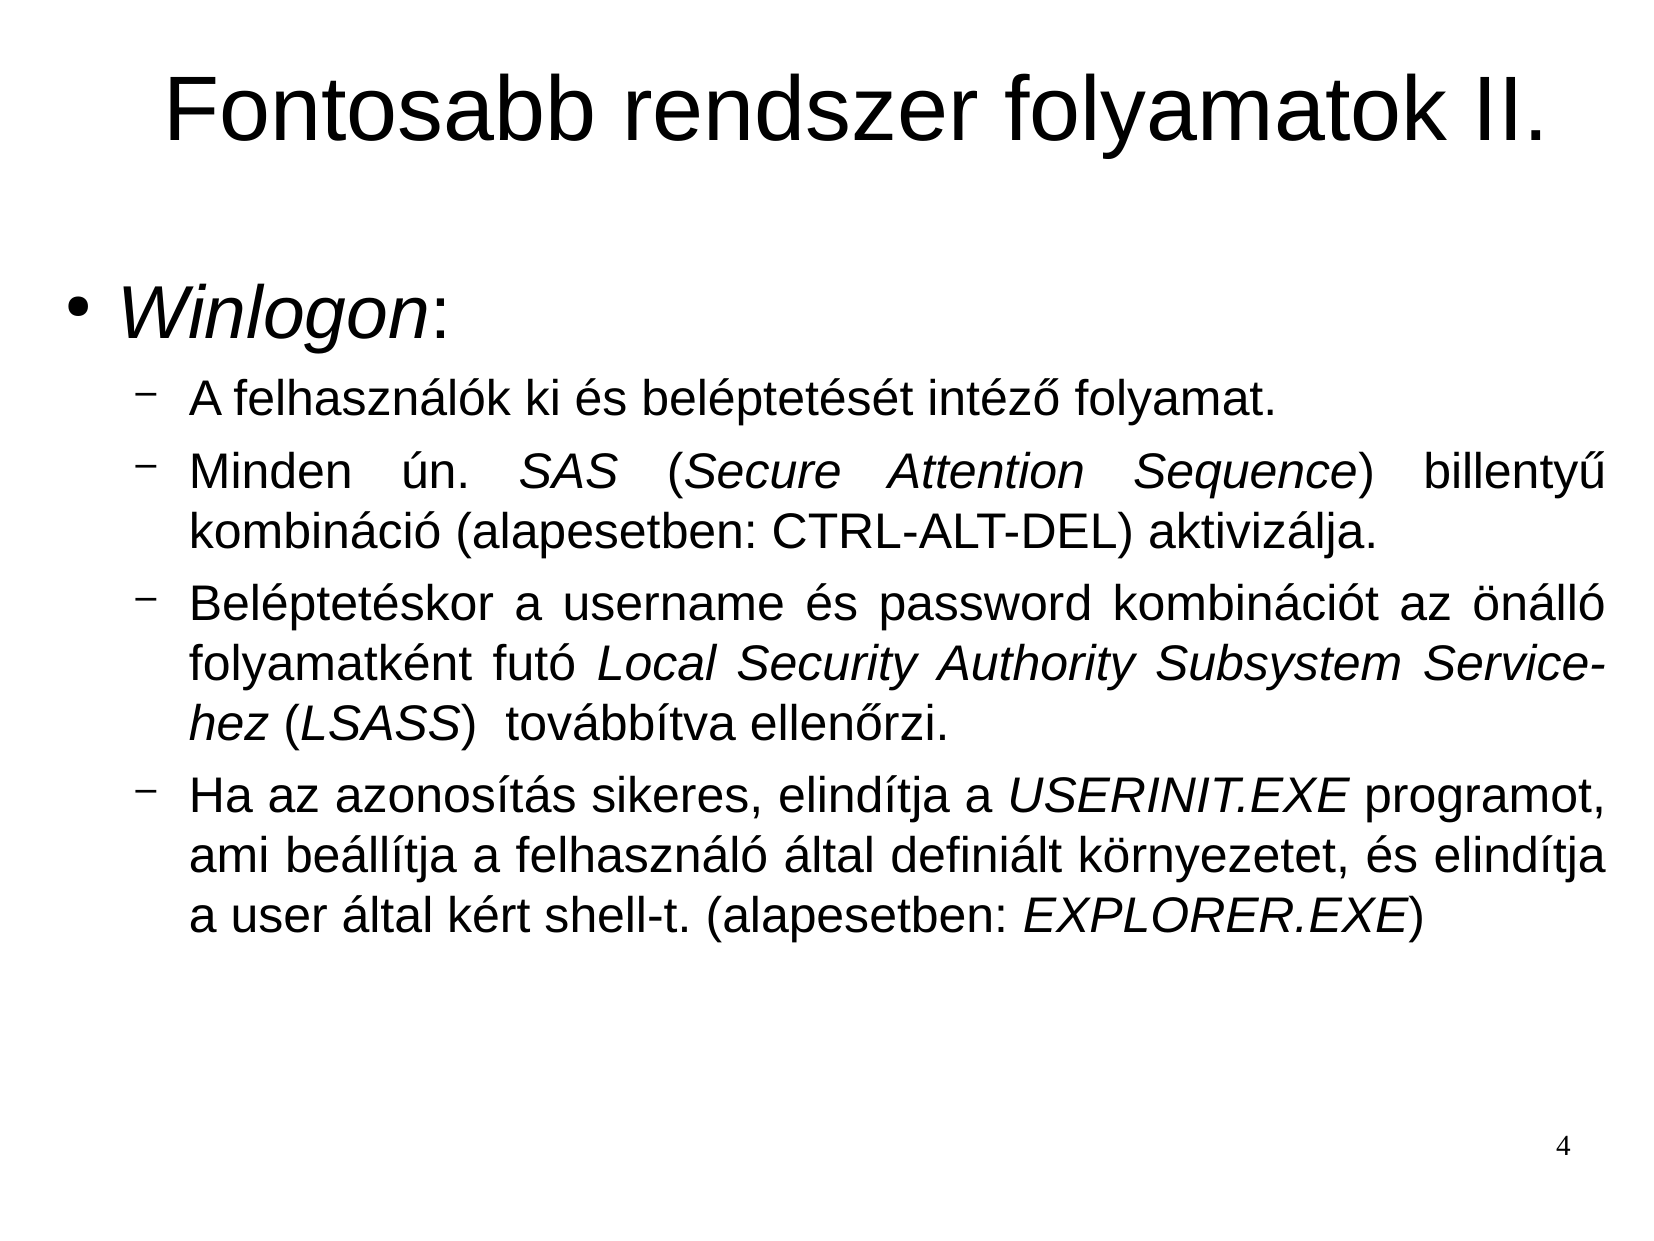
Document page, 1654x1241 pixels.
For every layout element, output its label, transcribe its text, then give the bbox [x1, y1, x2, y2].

list Winlogon: A felhasználók ki és beléptetését intéző folyamat. Minden ún. SAS (Secure Attention Sequence) billentyű kombináció (alapesetben: CTRL-ALT-DEL) aktivizálja. Beléptetéskor a username és password kombinációt az önálló folyamatként futó Local Security Authority Subsystem Service-hez (LSASS) továbbítva ellenőrzi. Ha az azonosítás sikeres, elindítja a USERINIT.EXE programot, ami beállítja a felhasználó által definiált környezetet, és elindítja a user által kért shell-t. (alapesetben: EXPLORER.EXE) [32, 255, 1622, 1206]
title Fontosabb rendszer folyamatok II. [58, 0, 1622, 207]
